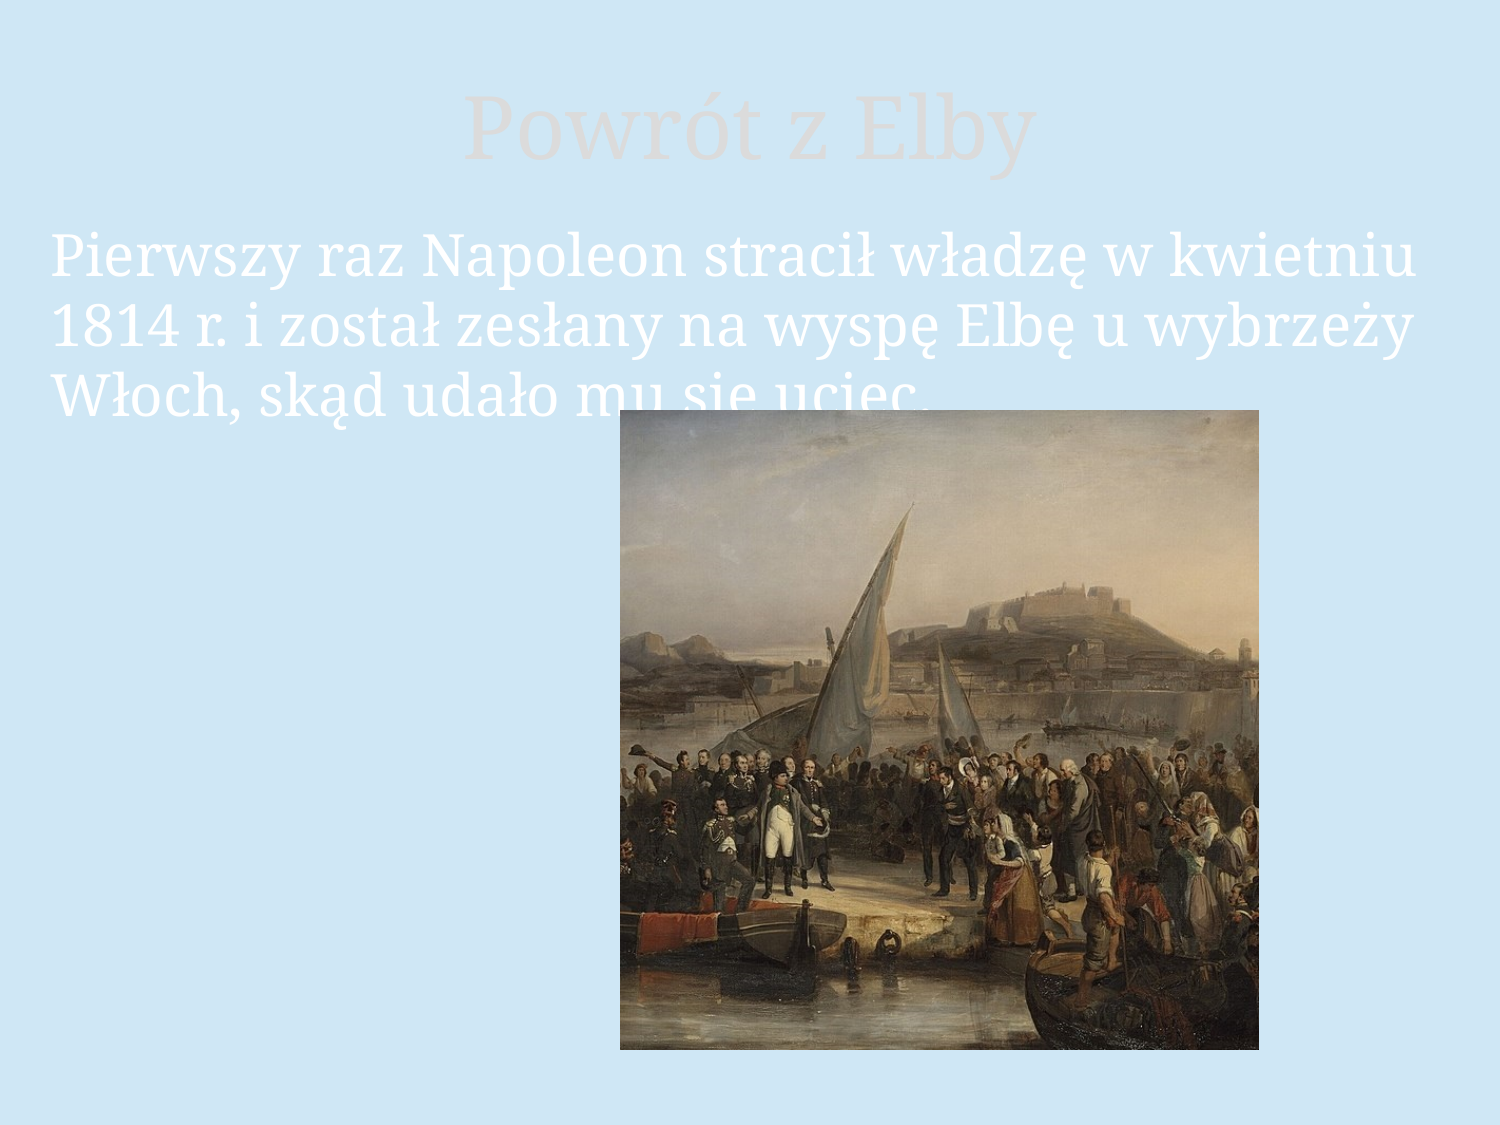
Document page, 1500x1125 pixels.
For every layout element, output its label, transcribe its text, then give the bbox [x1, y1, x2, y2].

list Pierwszy raz Napoleon stracił władzę w kwietniu 1814 r. i został zesłany na wyspę Elbę u wybrzeży Włoch, skąd udało mu się uciec. [35, 210, 1465, 446]
picture [620, 410, 1259, 1050]
title Powrót z Elby [75, 24, 1425, 225]
